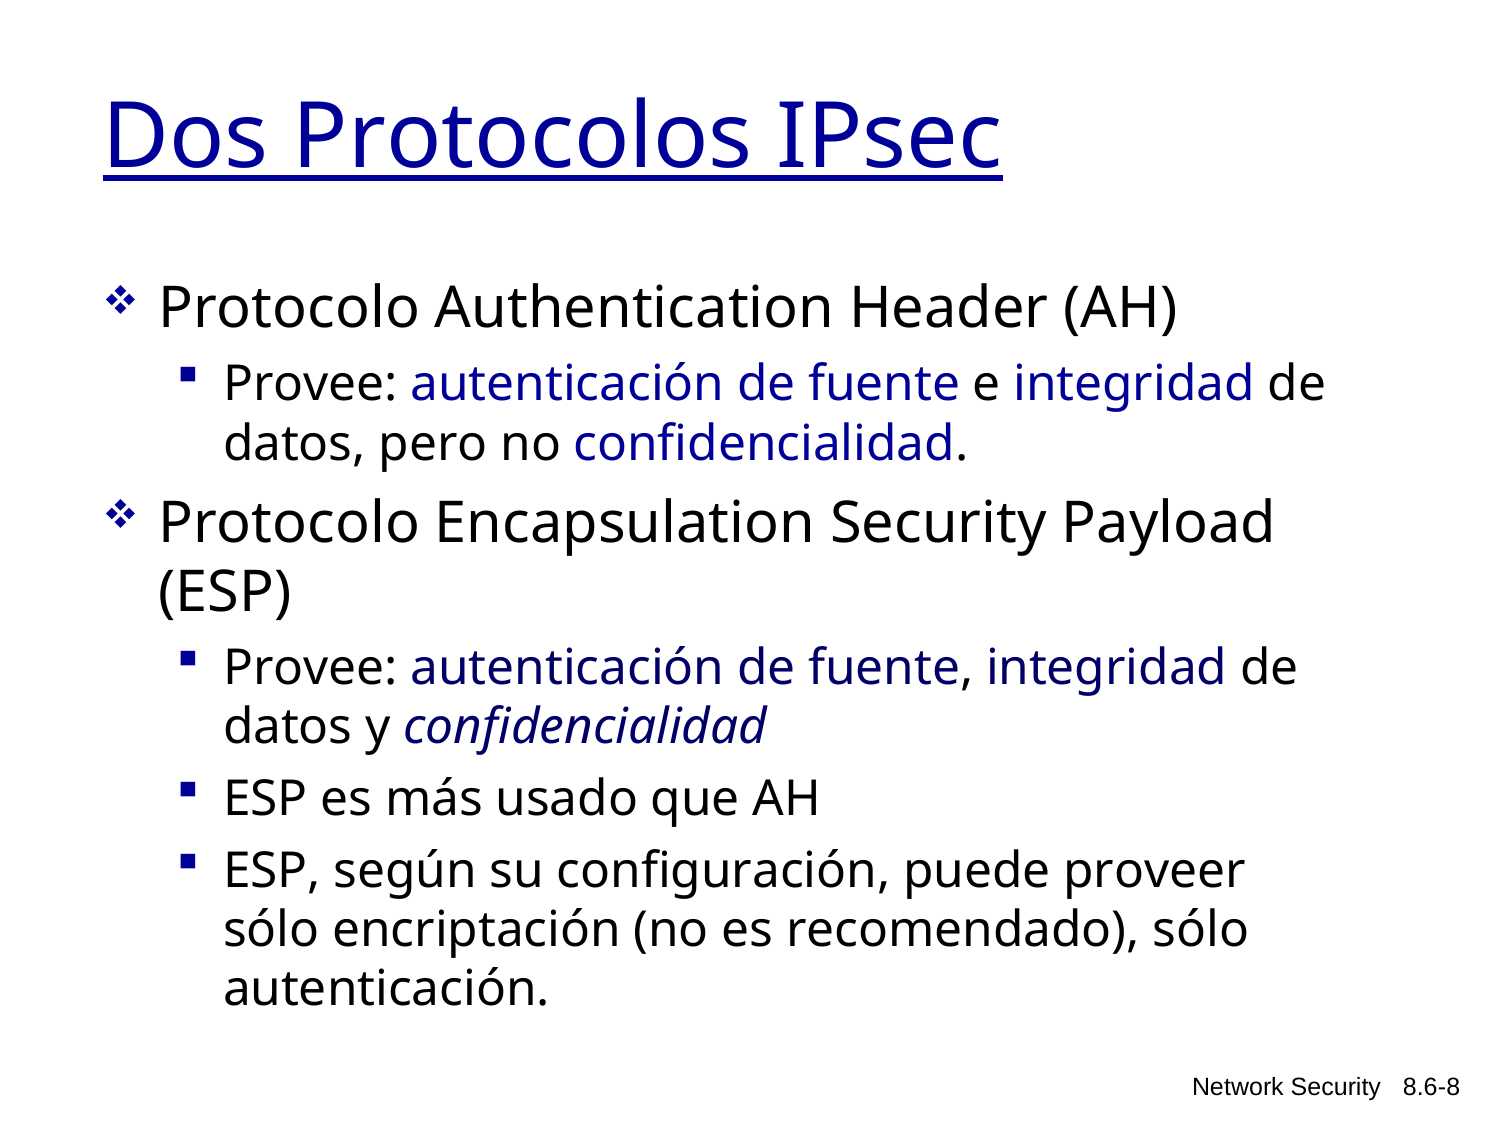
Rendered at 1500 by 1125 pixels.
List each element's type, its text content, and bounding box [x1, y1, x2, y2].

title Dos Protocolos IPsec [87, 37, 1363, 225]
text_box Network Security [762, 1062, 1397, 1114]
list Protocolo Authentication Header (AH) Provee: autenticación de fuente e integridad de datos, pero no confidencialidad. Protocolo Encapsulation Security Payload (ESP) Provee: autenticación de fuente, integridad de datos y confidencialidad ESP es más usado que AH ESP, según su configuración, puede proveer sólo encriptación (no es recomendado), sólo autenticación. [87, 262, 1363, 1026]
